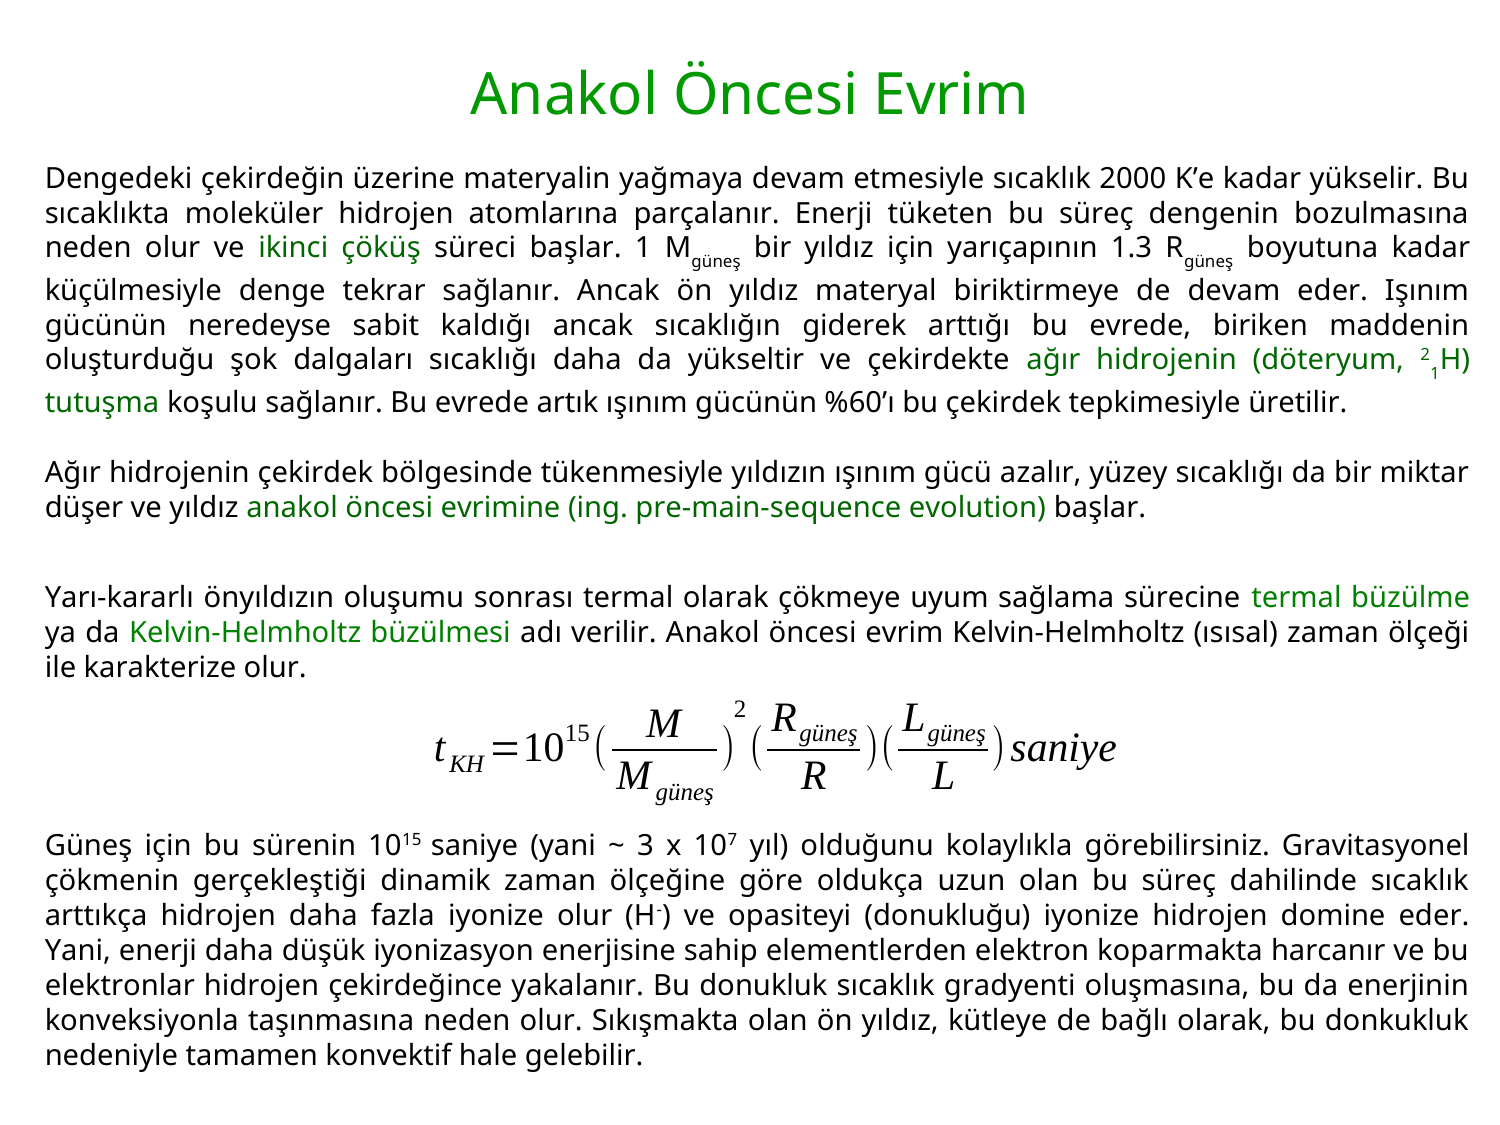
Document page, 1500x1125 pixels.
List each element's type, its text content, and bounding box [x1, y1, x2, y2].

text_box Güneş için bu sürenin 1015 saniye (yani ~ 3 x 107 yıl) olduğunu kolaylıkla görebilirsiniz. Gravitasyonel çökmenin gerçekleştiği dinamik zaman ölçeğine göre oldukça uzun olan bu süreç dahilinde sıcaklık arttıkça hidrojen daha fazla iyonize olur (H-) ve opasiteyi (donukluğu) iyonize hidrojen domine eder. Yani, enerji daha düşük iyonizasyon enerjisine sahip elementlerden elektron koparmakta harcanır ve bu elektronlar hidrojen çekirdeğince yakalanır. Bu donukluk sıcaklık gradyenti oluşmasına, bu da enerjinin konveksiyonla taşınmasına neden olur. Sıkışmakta olan ön yıldız, kütleye de bağlı olarak, bu donkukluk nedeniyle tamamen konvektif hale gelebilir. [30, 818, 1486, 1114]
text_box Yarı-kararlı önyıldızın oluşumu sonrası termal olarak çökmeye uyum sağlama sürecine termal büzülme ya da Kelvin-Helmholtz büzülmesi adı verilir. Anakol öncesi evrim Kelvin-Helmholtz (ısısal) zaman ölçeği ile karakterize olur. [30, 570, 1486, 691]
title Anakol Öncesi Evrim [75, 13, 1426, 151]
text_box Dengedeki çekirdeğin üzerine materyalin yağmaya devam etmesiyle sıcaklık 2000 K’e kadar yükselir. Bu sıcaklıkta moleküler hidrojen atomlarına parçalanır. Enerji tüketen bu süreç dengenin bozulmasına neden olur ve ikinci çöküş süreci başlar. 1 Mgüneş bir yıldız için yarıçapının 1.3 Rgüneş boyutuna kadar küçülmesiyle denge tekrar sağlanır. Ancak ön yıldız materyal biriktirmeye de devam eder. Işınım gücünün neredeyse sabit kaldığı ancak sıcaklığın giderek arttığı bu evrede, biriken maddenin oluşturduğu şok dalgaları sıcaklığı daha da yükseltir ve çekirdekte ağır hidrojenin (döteryum, 21H) tutuşma koşulu sağlanır. Bu evrede artık ışınım gücünün %60’ı bu çekirdek tepkimesiyle üretilir. Ağır hidrojenin çekirdek bölgesinde tükenmesiyle yıldızın ışınım gücü azalır, yüzey sıcaklığı da bir miktar düşer ve yıldız anakol öncesi evrimine (ing. pre-main-sequence evolution) başlar. [30, 151, 1486, 570]
chart [427, 693, 1125, 806]
